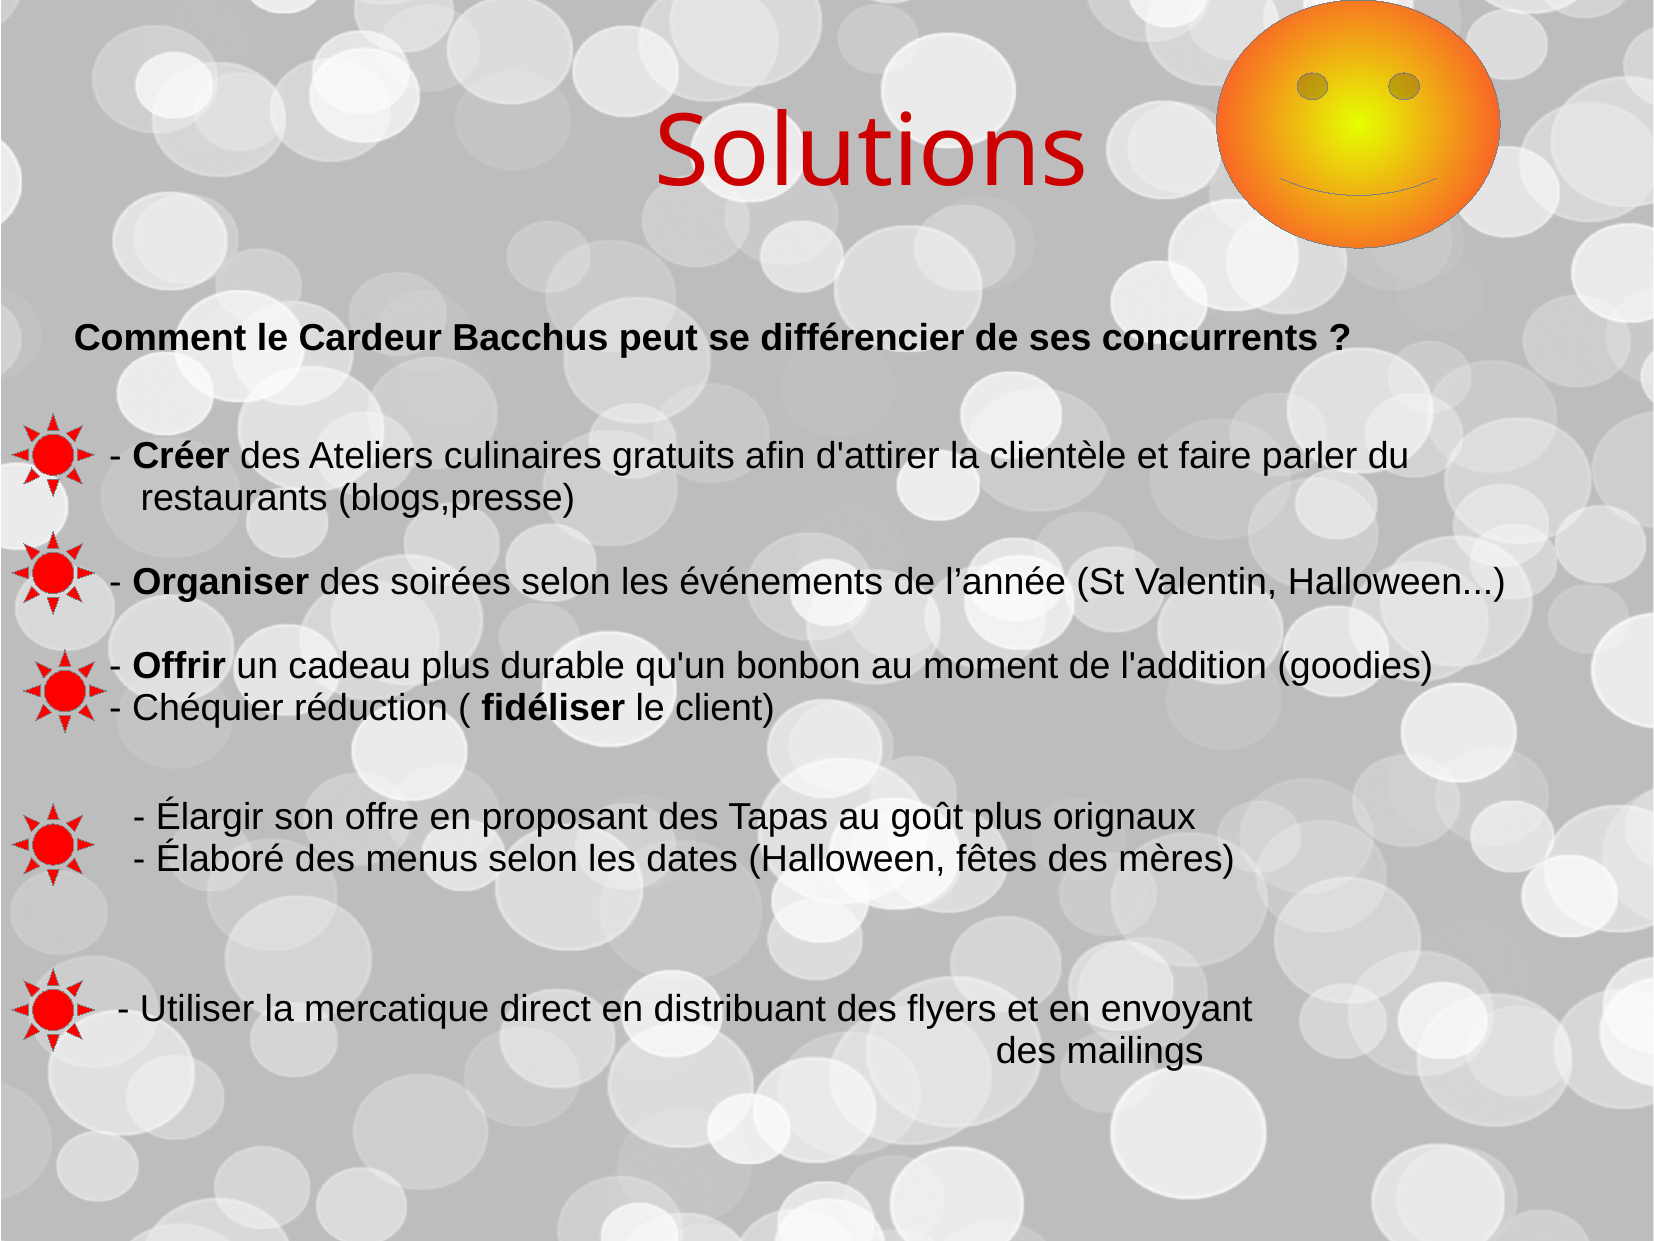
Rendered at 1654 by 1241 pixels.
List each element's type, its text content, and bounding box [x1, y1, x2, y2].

text_box [44, 670, 86, 712]
text_box [47, 531, 60, 549]
text_box [23, 684, 41, 697]
text_box [66, 425, 83, 442]
text_box [23, 543, 40, 560]
text_box - Créer des Ateliers culinaires gratuits afin d'attirer la clientèle et faire parler du restaurants (blogs,presse) - Organiser des soirées selon les événements de l’année (St Valentin, Halloween...) - Offrir un cadeau plus durable qu'un bonbon au moment de l'addition (goodies) - Chéquier réduction ( fidéliser le client) [94, 427, 1595, 742]
text_box [66, 815, 83, 832]
text_box [47, 968, 60, 986]
text_box [47, 413, 60, 431]
text_box [11, 1003, 29, 1016]
text_box Comment le Cardeur Bacchus peut se différencier de ses concurrents ? [59, 309, 1406, 368]
text_box [47, 869, 60, 886]
text_box - Élargir son offre en proposant des Tapas au goût plus orignaux - Élaboré des menus selon les dates (Halloween, fêtes des mères) [118, 788, 1536, 930]
text_box [47, 803, 60, 820]
text_box [35, 661, 52, 678]
text_box [47, 597, 60, 615]
text_box [23, 1023, 40, 1040]
text_box [11, 448, 29, 461]
text_box [32, 989, 74, 1031]
text_box [66, 543, 83, 560]
text_box [89, 684, 107, 697]
text_box [58, 649, 71, 667]
text_box [11, 838, 29, 851]
text_box [66, 980, 83, 997]
text_box [23, 467, 40, 484]
text_box [23, 815, 40, 832]
text_box [66, 467, 83, 484]
text_box [23, 980, 40, 997]
text_box Solutions [377, 70, 1322, 245]
text_box [78, 704, 95, 721]
text_box [66, 1023, 83, 1040]
text_box [77, 838, 95, 851]
text_box - Utiliser la mercatique direct en distribuant des flyers et en envoyant des mailings [70, 980, 1441, 1080]
text_box [35, 704, 52, 721]
text_box [78, 661, 95, 678]
text_box [47, 479, 60, 497]
text_box [23, 586, 40, 603]
text_box [66, 857, 83, 874]
text_box [58, 715, 71, 733]
picture [0, 0, 1654, 1241]
text_box [32, 552, 74, 594]
text_box [66, 586, 83, 603]
text_box [47, 1034, 60, 1052]
text_box [77, 448, 95, 461]
text_box [23, 857, 40, 874]
text_box [32, 434, 74, 476]
text_box [77, 1003, 95, 1016]
text_box [32, 823, 74, 866]
text_box [77, 566, 95, 579]
text_box [23, 425, 40, 442]
text_box [11, 566, 29, 579]
text_box [1216, 0, 1501, 249]
